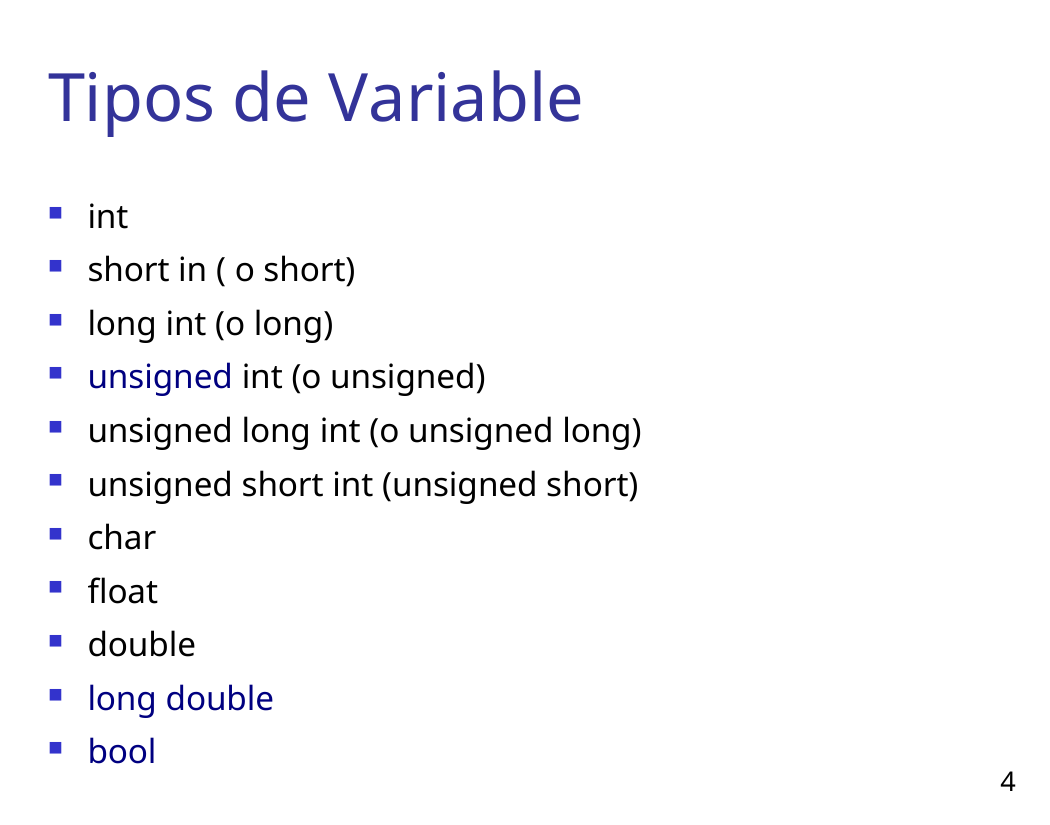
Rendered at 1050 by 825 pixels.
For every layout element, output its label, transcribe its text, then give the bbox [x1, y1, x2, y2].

title Tipos de Variable [37, 26, 1026, 147]
list int short in ( o short) long int (o long) unsigned int (o unsigned) unsigned long int (o unsigned long) unsigned short int (unsigned short) char float double long double bool [37, 187, 1023, 758]
